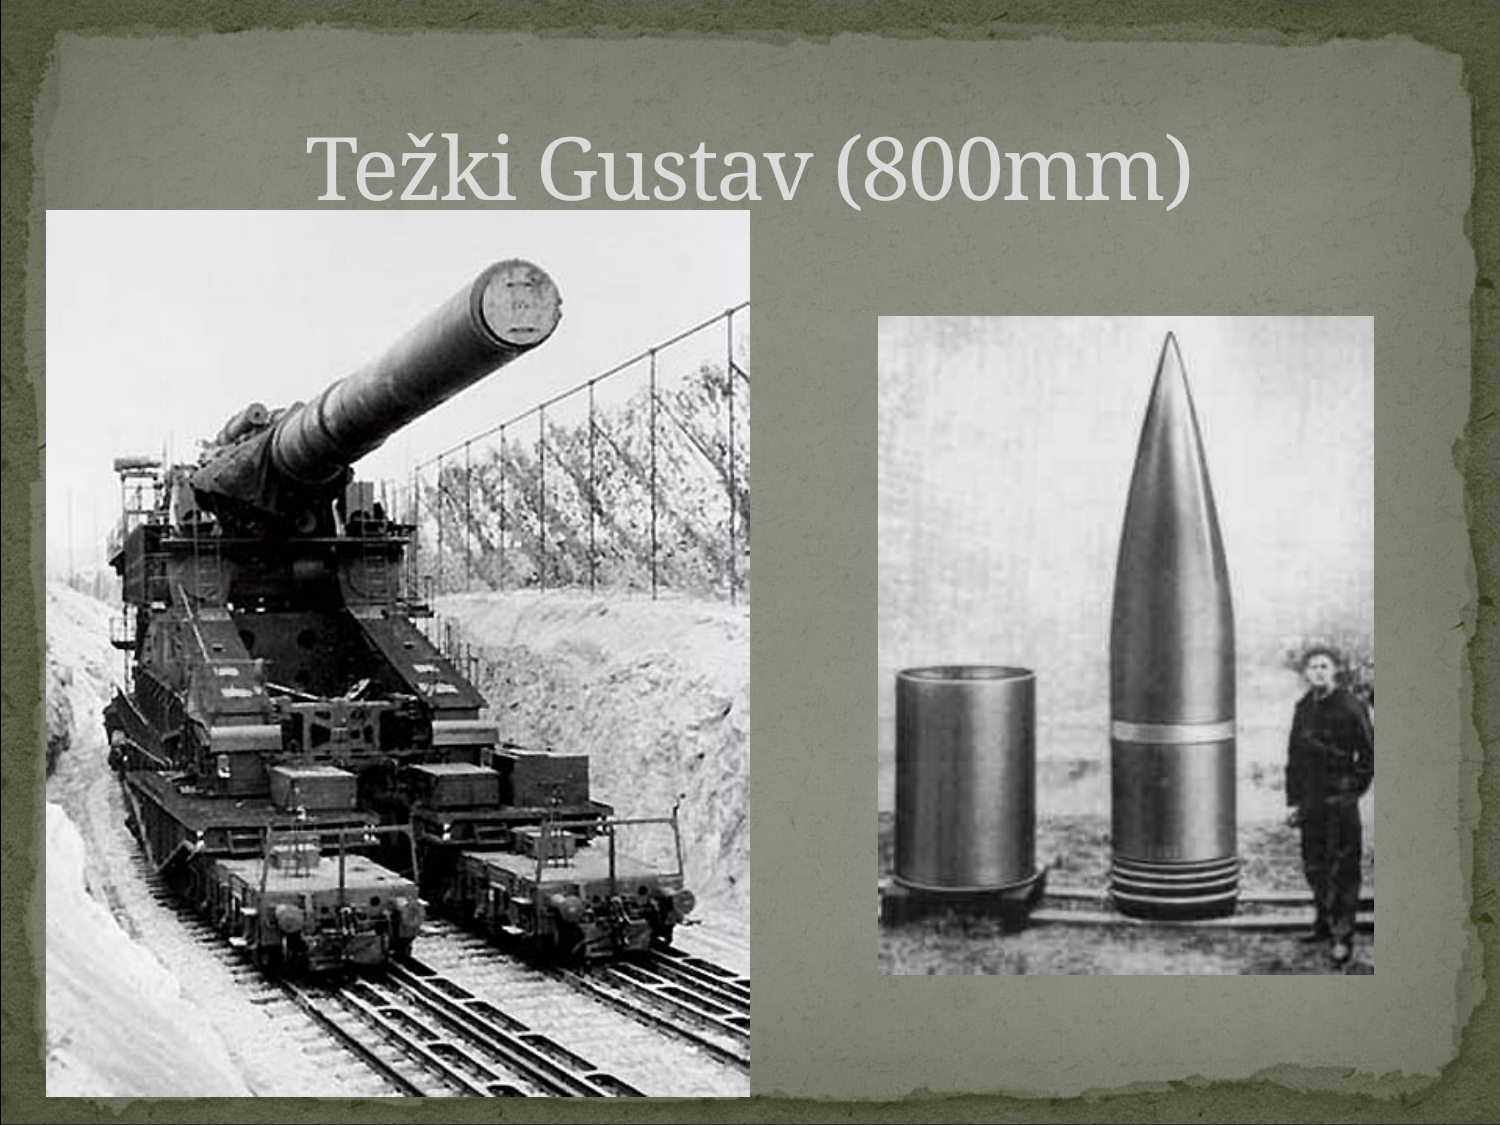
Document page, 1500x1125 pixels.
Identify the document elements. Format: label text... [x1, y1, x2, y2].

title Težki Gustav (800mm) [75, 24, 1425, 225]
picture [0, 0, 1500, 1125]
